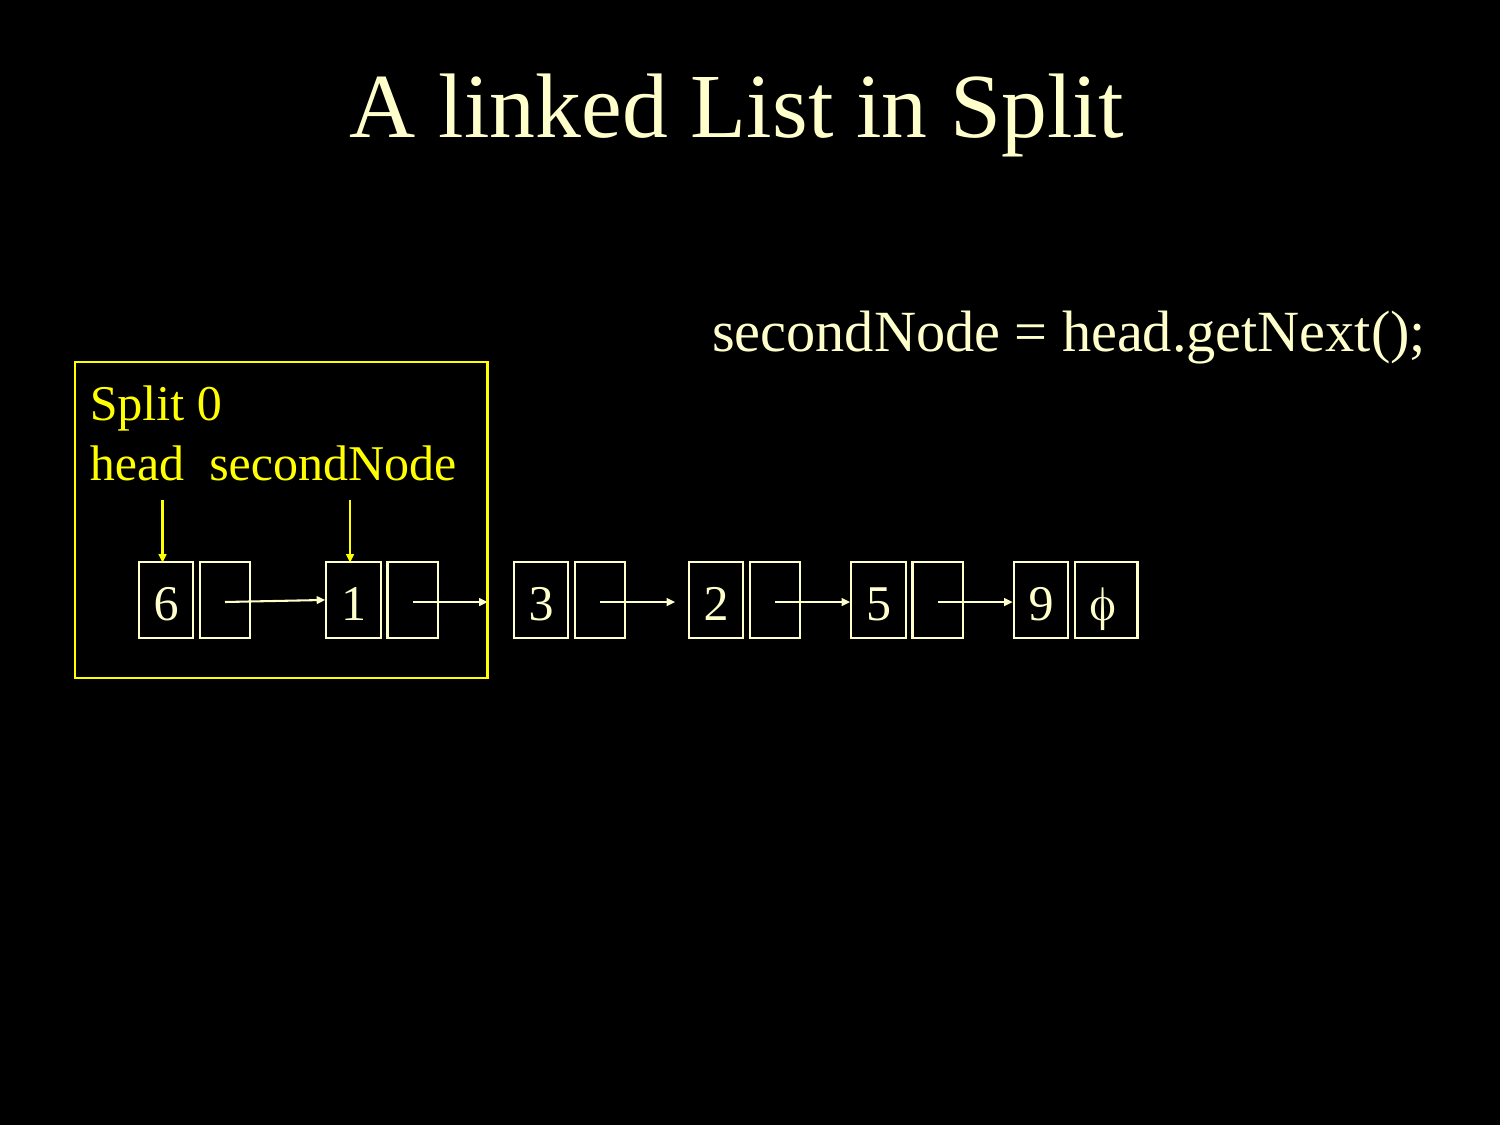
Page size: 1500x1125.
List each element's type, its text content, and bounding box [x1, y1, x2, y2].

text_box  [1074, 562, 1138, 638]
text_box 3 [513, 562, 569, 638]
text_box 9 [1013, 562, 1069, 638]
text_box Split 0 head secondNode [74, 362, 488, 678]
title A linked List in Split [8, 47, 1467, 165]
text_box 5 [851, 562, 906, 638]
text_box 2 [688, 562, 744, 638]
text_box secondNode = head.getNext(); [697, 285, 1442, 372]
